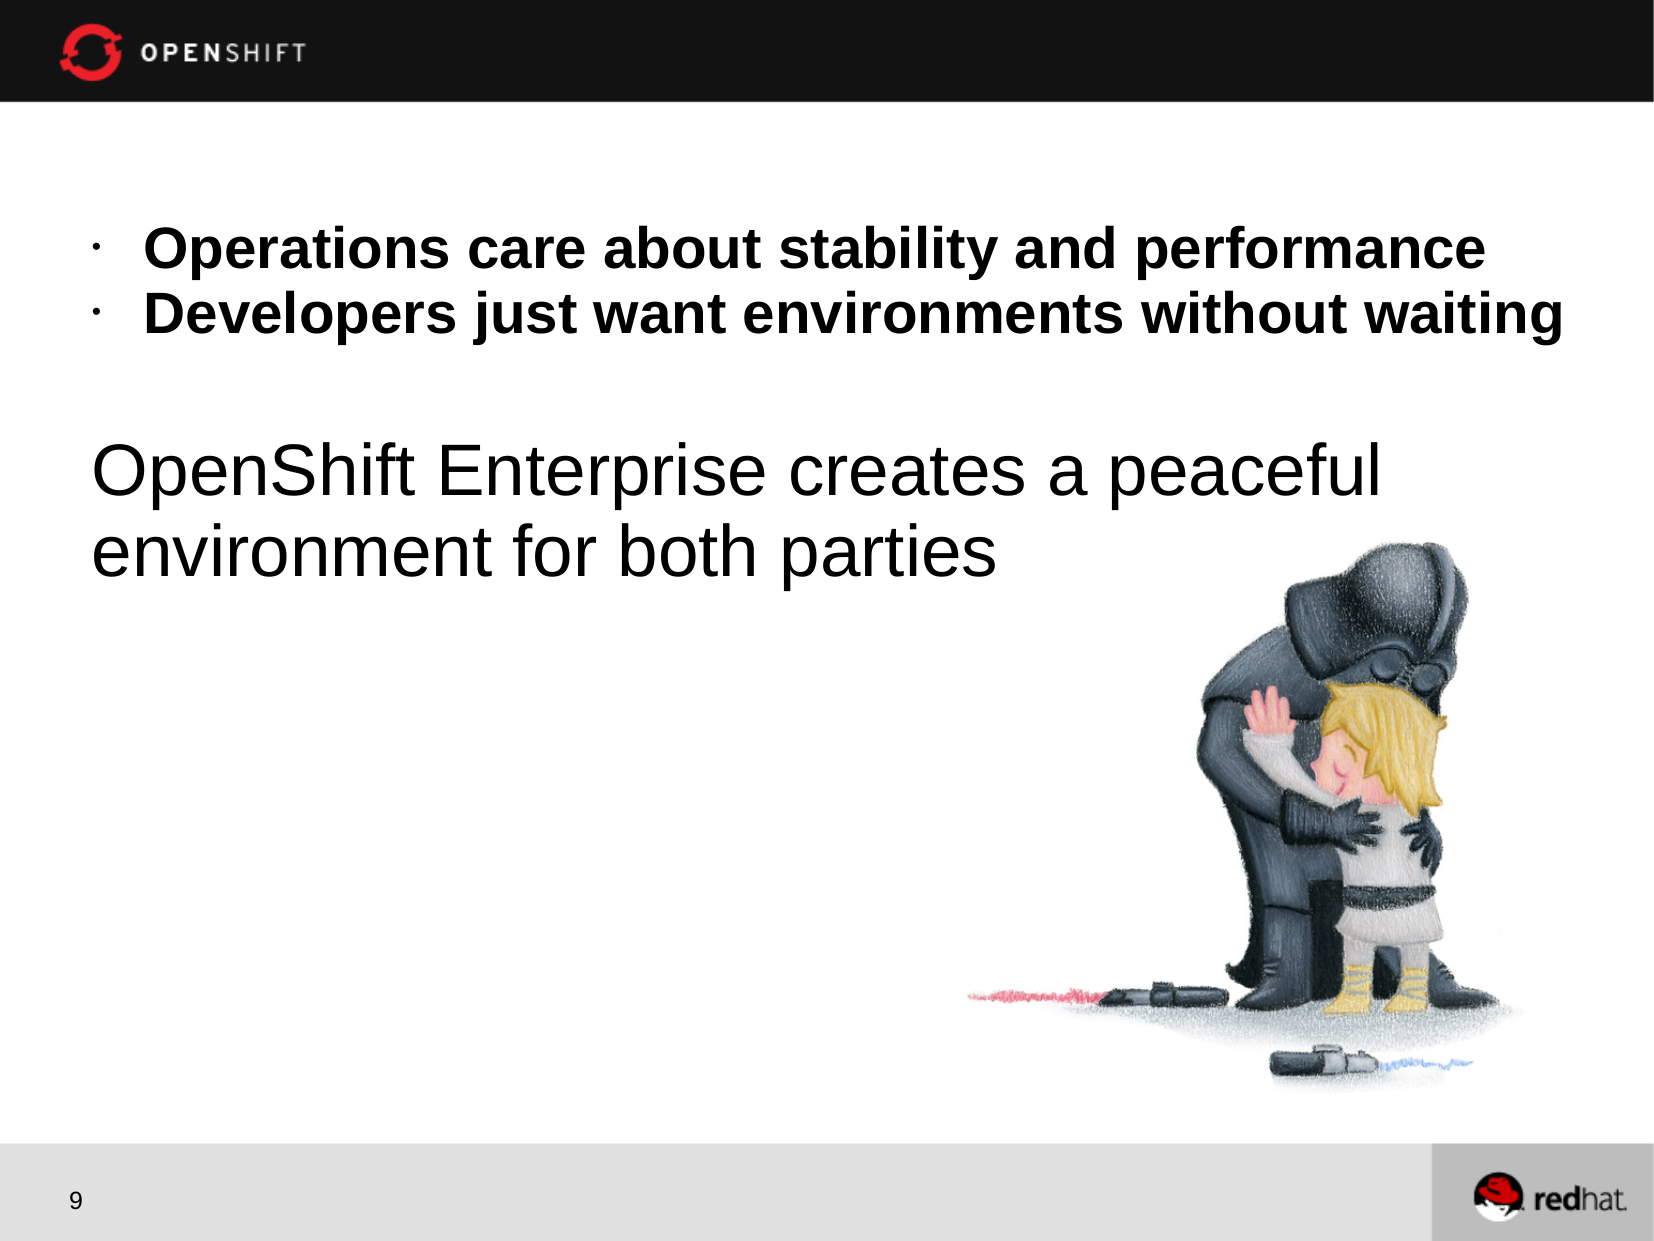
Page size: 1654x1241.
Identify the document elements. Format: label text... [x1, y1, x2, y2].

text_box Operations care about stability and performance Developers just want environments without waiting OpenShift Enterprise creates a peaceful environment for both parties [75, 208, 1583, 602]
picture [0, 0, 1654, 1241]
